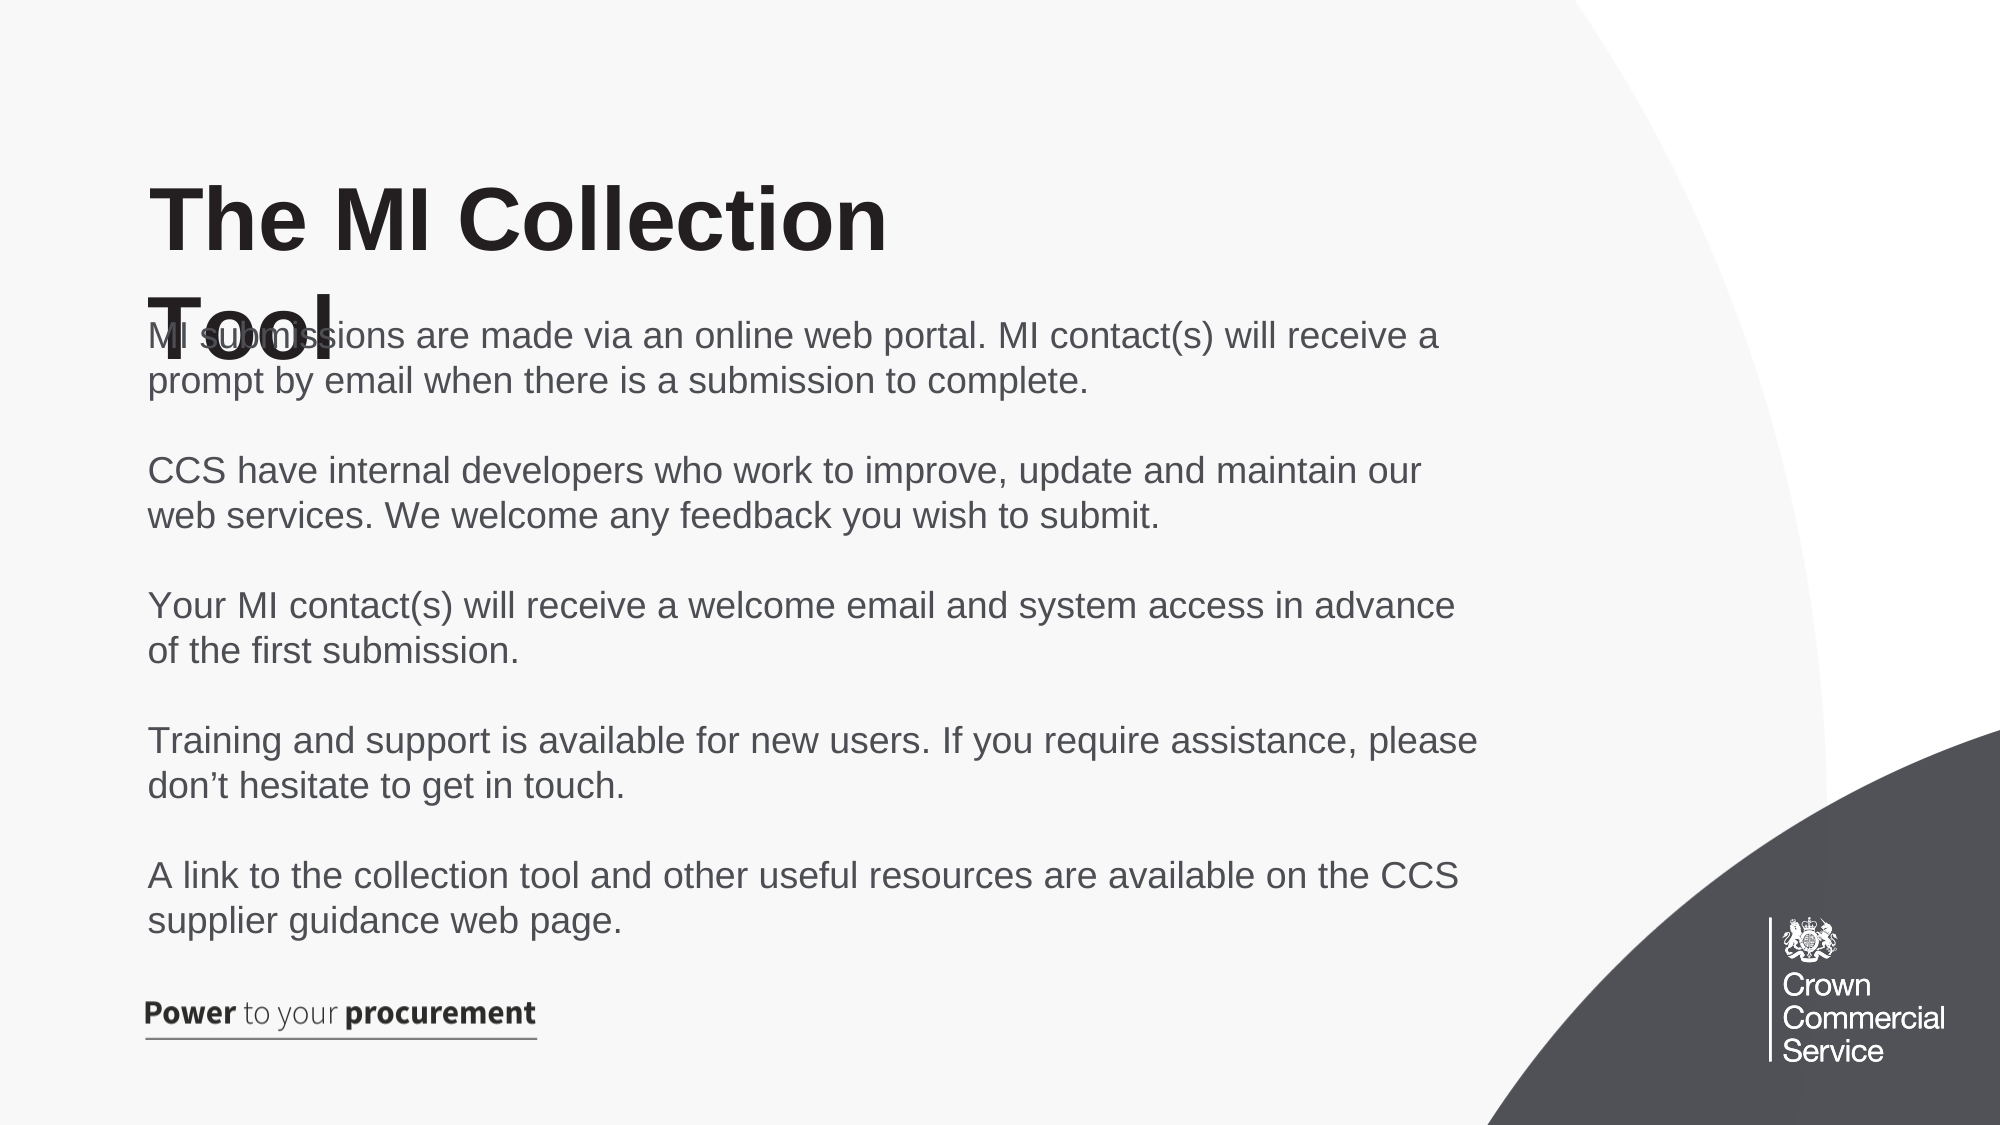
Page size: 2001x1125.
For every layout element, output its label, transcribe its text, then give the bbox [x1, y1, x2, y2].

title The MI Collection Tool [147, 159, 1940, 299]
picture [1769, 917, 1944, 1063]
subtitle MI submissions are made via an online web portal. MI contact(s) will receive a prompt by email when there is a submission to complete. CCS have internal developers who work to improve, update and maintain our web services. We welcome any feedback you wish to submit. Your MI contact(s) will receive a welcome email and system access in advance of the first submission. Training and support is available for new users. If you require assistance, please don’t hesitate to get in touch. A link to the collection tool and other useful resources are available on the CCS supplier guidance web page. [147, 310, 1484, 990]
